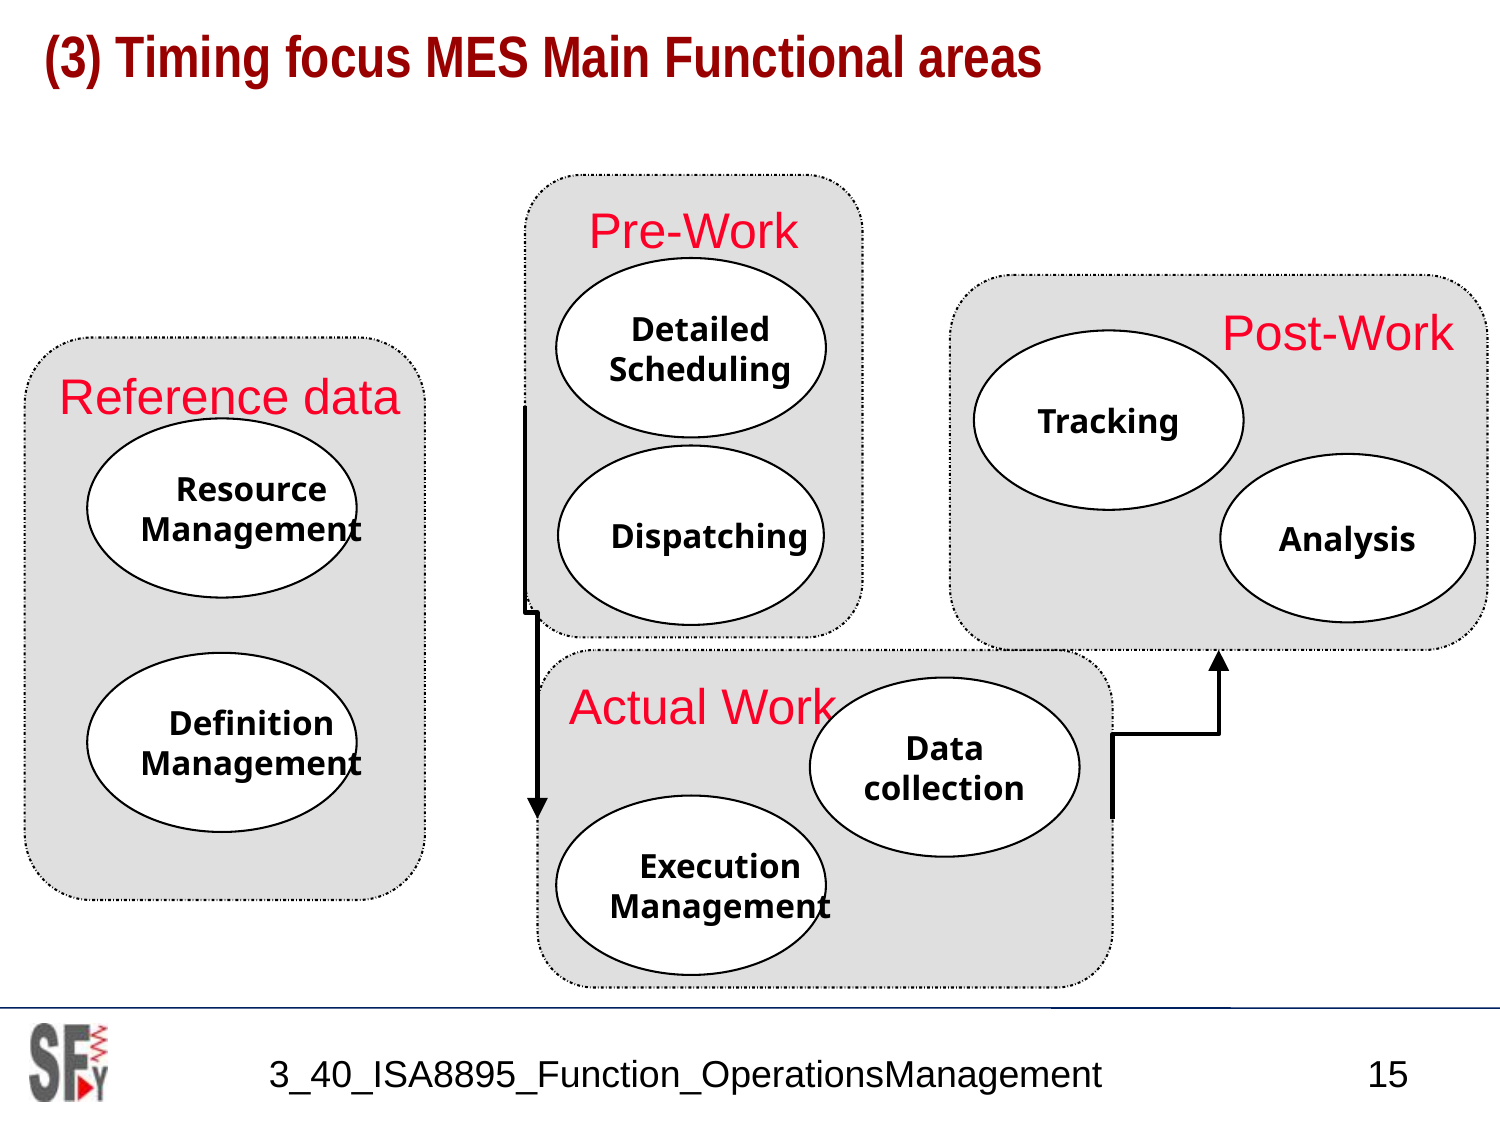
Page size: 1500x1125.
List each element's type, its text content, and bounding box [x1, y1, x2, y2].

footer 3_40_ISA8895_Function_OperationsManagement [253, 1034, 1336, 1103]
text_box Execution Management [556, 795, 826, 975]
picture [29, 1023, 108, 1102]
slide_number <numéro> [1352, 1034, 1490, 1103]
text_box Dispatching [558, 445, 824, 625]
text_box Post-Work [949, 274, 1488, 650]
text_box Tracking [973, 330, 1244, 510]
text_box Resource Management [87, 418, 357, 598]
text_box Detailed Scheduling [556, 258, 826, 438]
title (3) Timing focus MES Main Functional areas [29, 12, 1471, 138]
text_box Reference data [24, 337, 425, 901]
text_box Actual Work [537, 650, 1113, 988]
text_box Analysis [1220, 453, 1476, 623]
text_box Data collection [809, 677, 1080, 857]
text_box Pre-Work [525, 174, 863, 638]
text_box Definition Management [87, 652, 357, 832]
